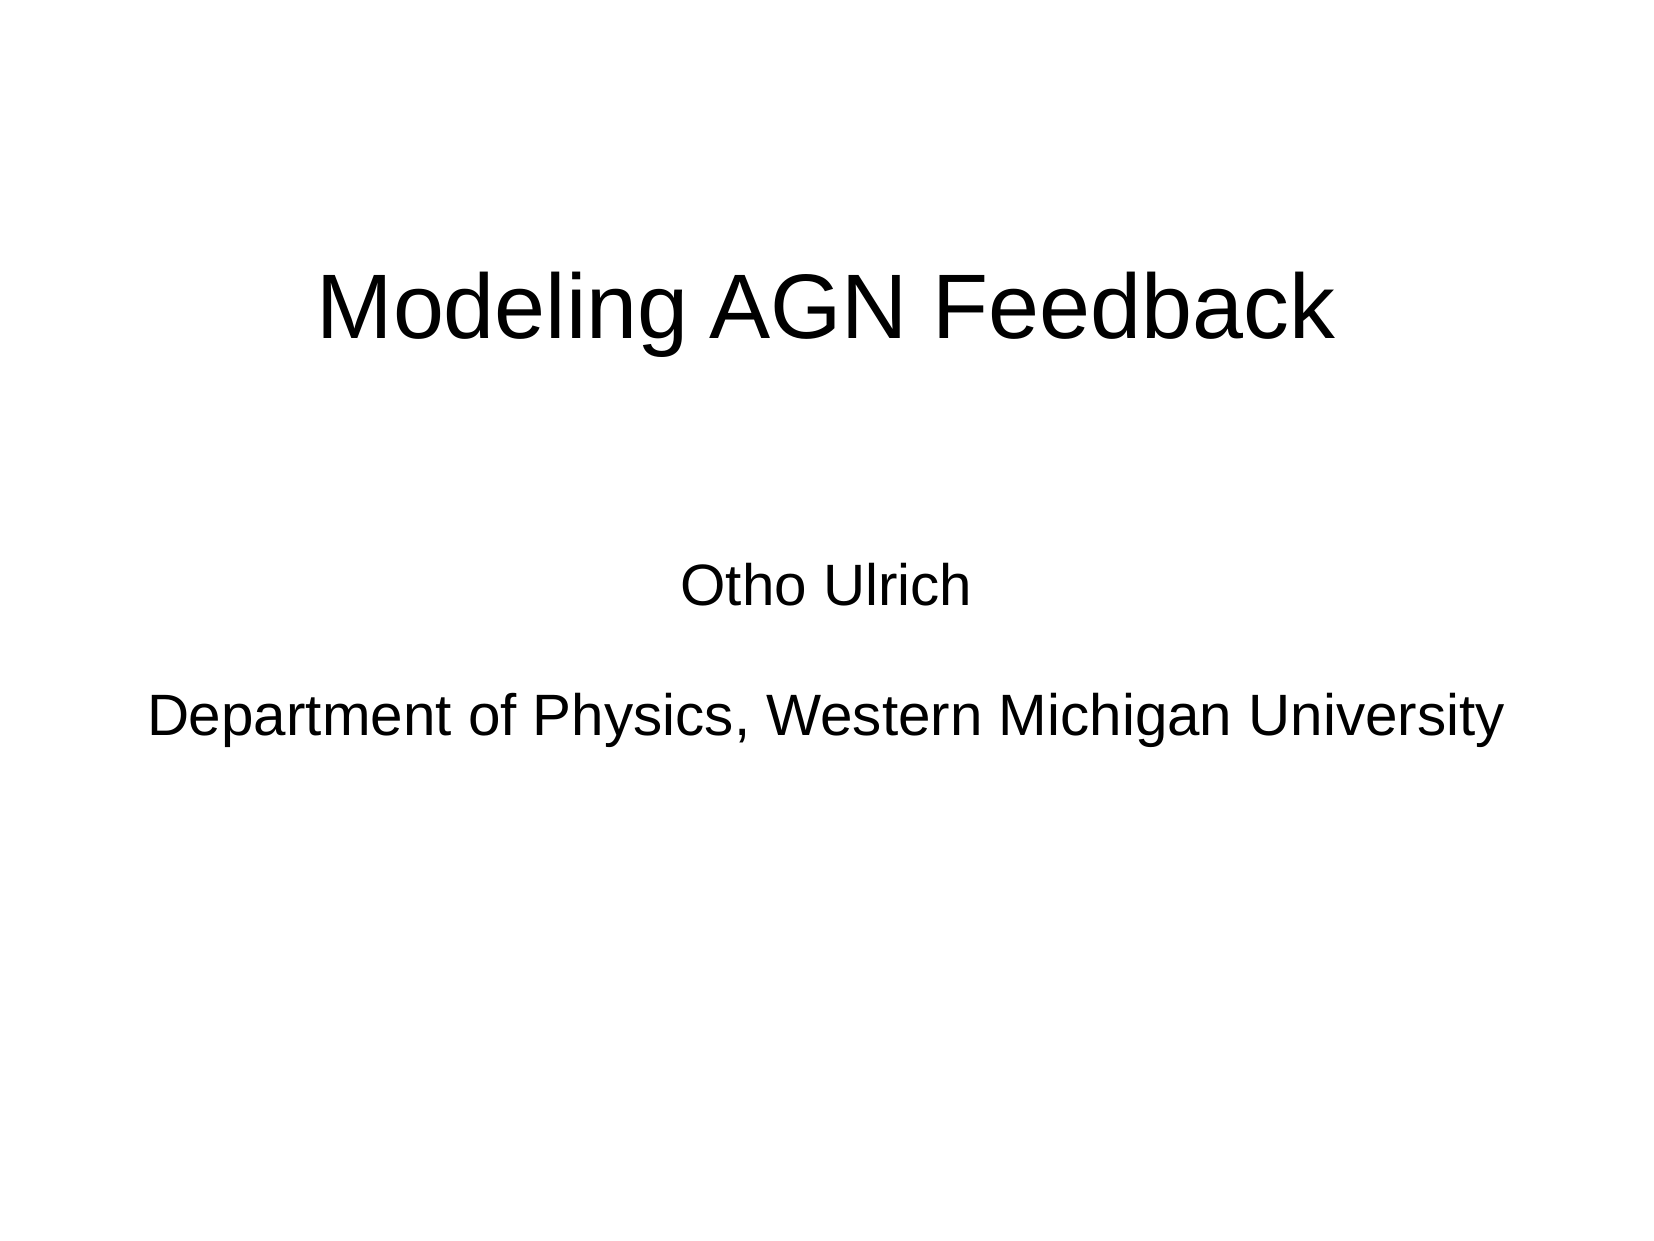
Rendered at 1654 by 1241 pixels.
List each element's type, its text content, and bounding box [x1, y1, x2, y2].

title Modeling AGN Feedback [82, 202, 1571, 290]
subtitle Otho Ulrich Department of Physics, Western Michigan University [82, 290, 1571, 1010]
